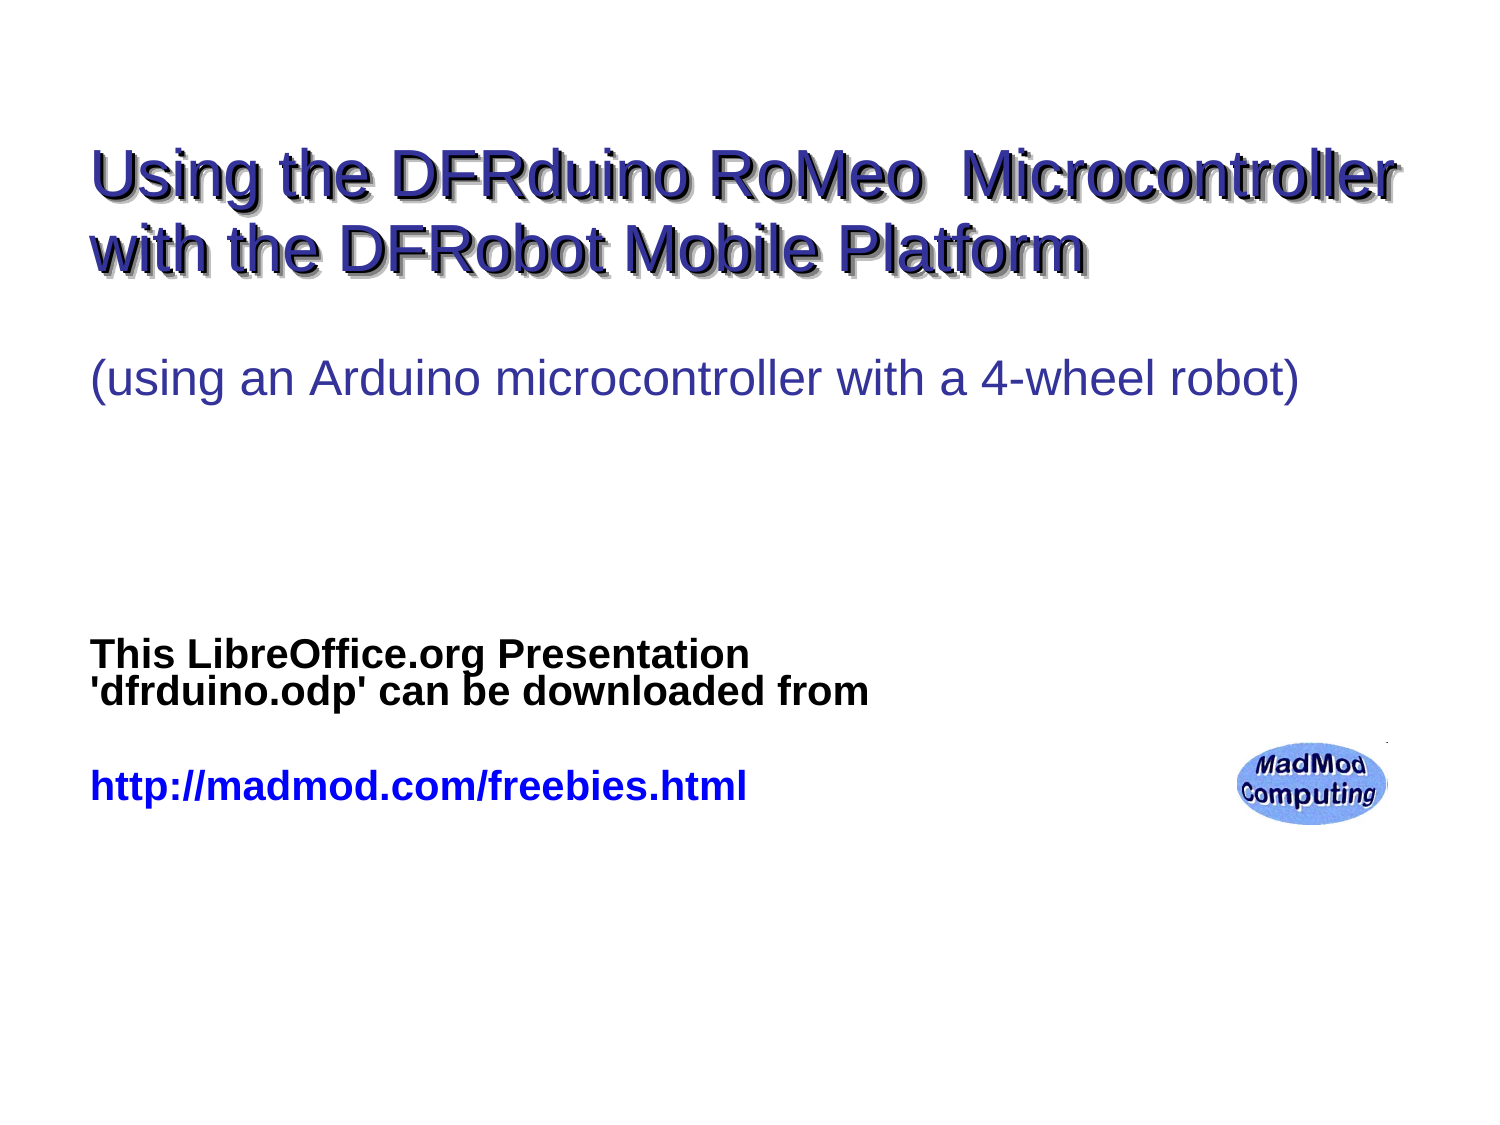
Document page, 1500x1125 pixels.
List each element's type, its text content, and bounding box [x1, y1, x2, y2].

title Using the DFRduino RoMeo Microcontroller with the DFRobot Mobile Platform [75, 128, 1426, 294]
subtitle This LibreOffice.org Presentation 'dfrduino.odp' can be downloaded from http://madmod.com/freebies.html [0, 630, 901, 826]
picture [1237, 742, 1388, 826]
text_box (using an Arduino microcontroller with a 4-wheel robot) [75, 337, 1351, 413]
